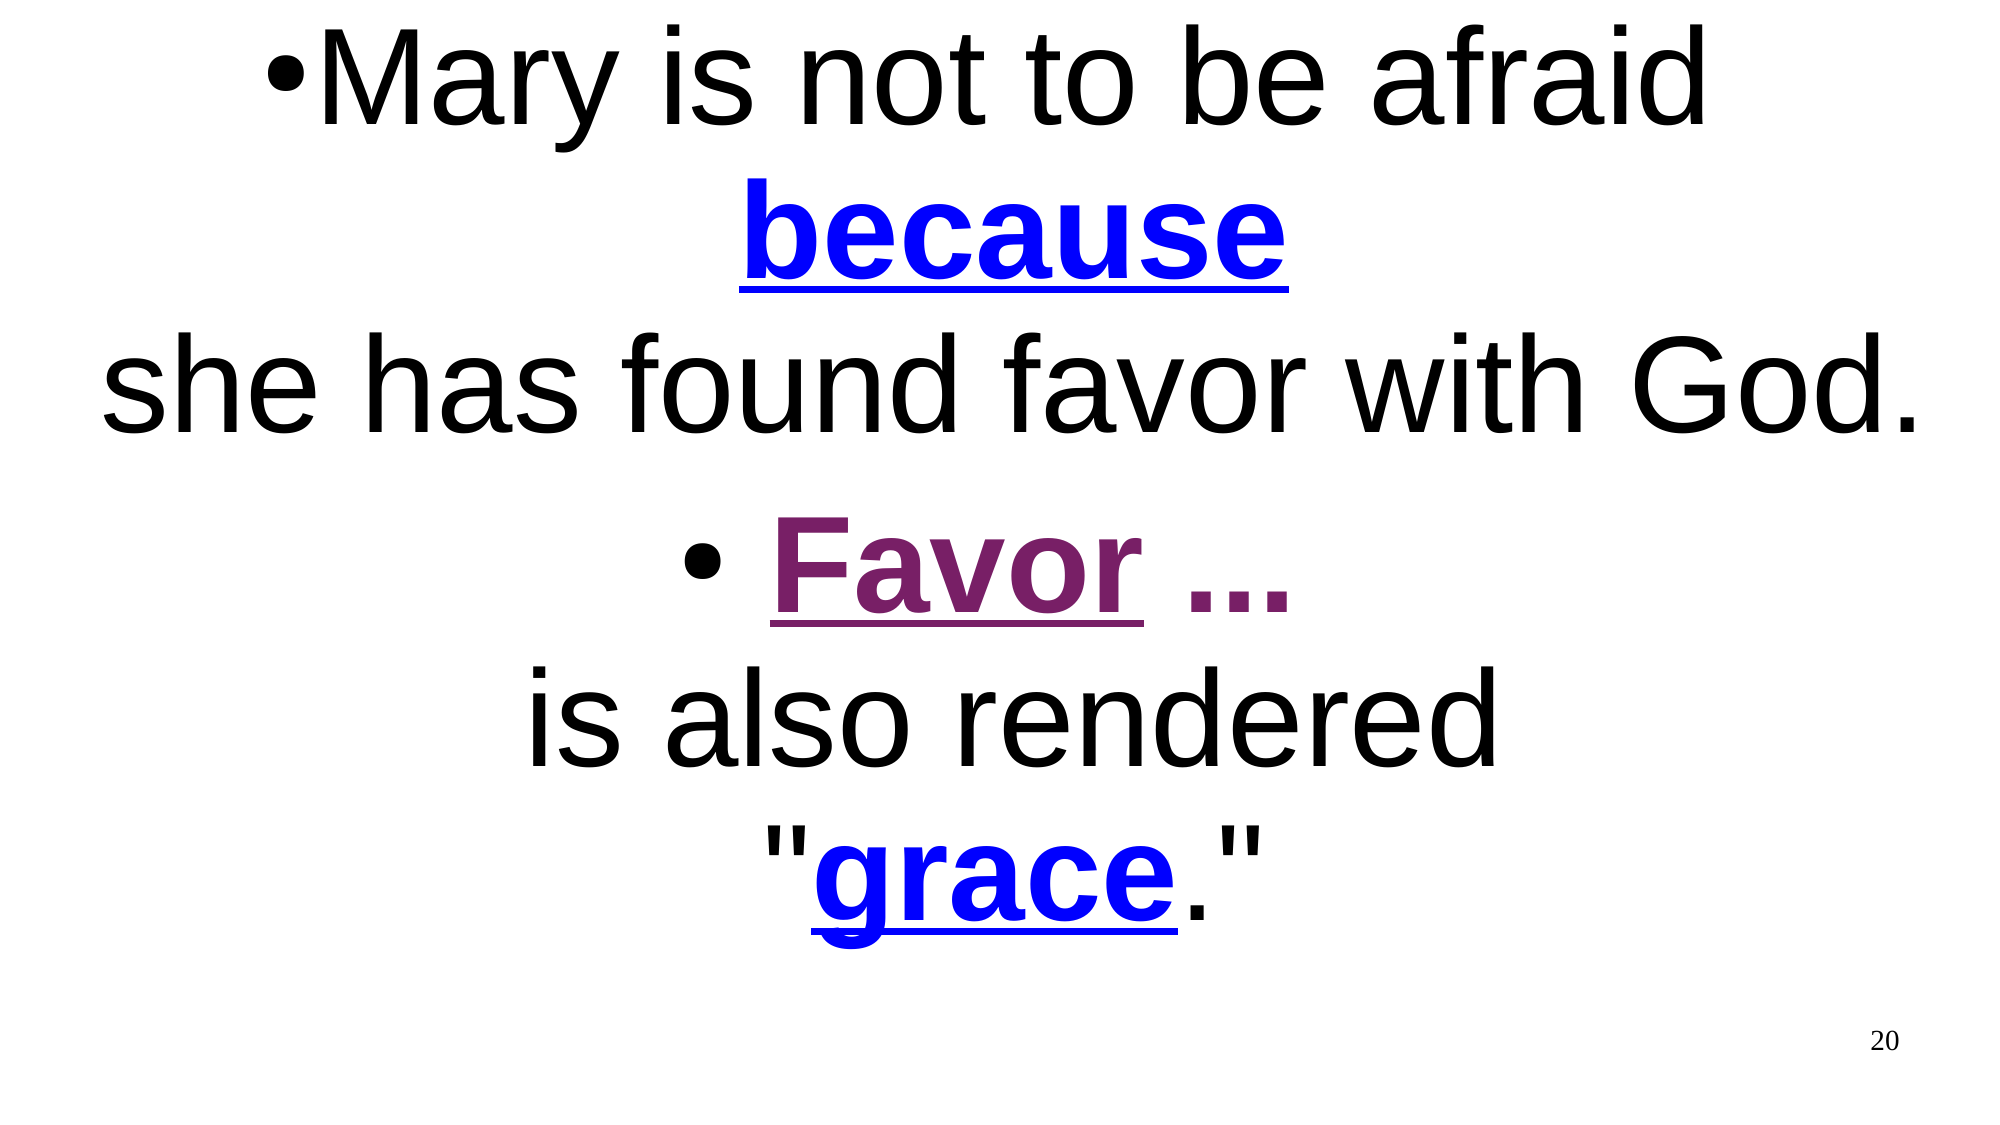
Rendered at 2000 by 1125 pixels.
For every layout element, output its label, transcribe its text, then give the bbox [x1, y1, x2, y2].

list Mary is not to be afraid because she has found favor with God. Favor ... is also rendered "grace." [0, 0, 1996, 1123]
